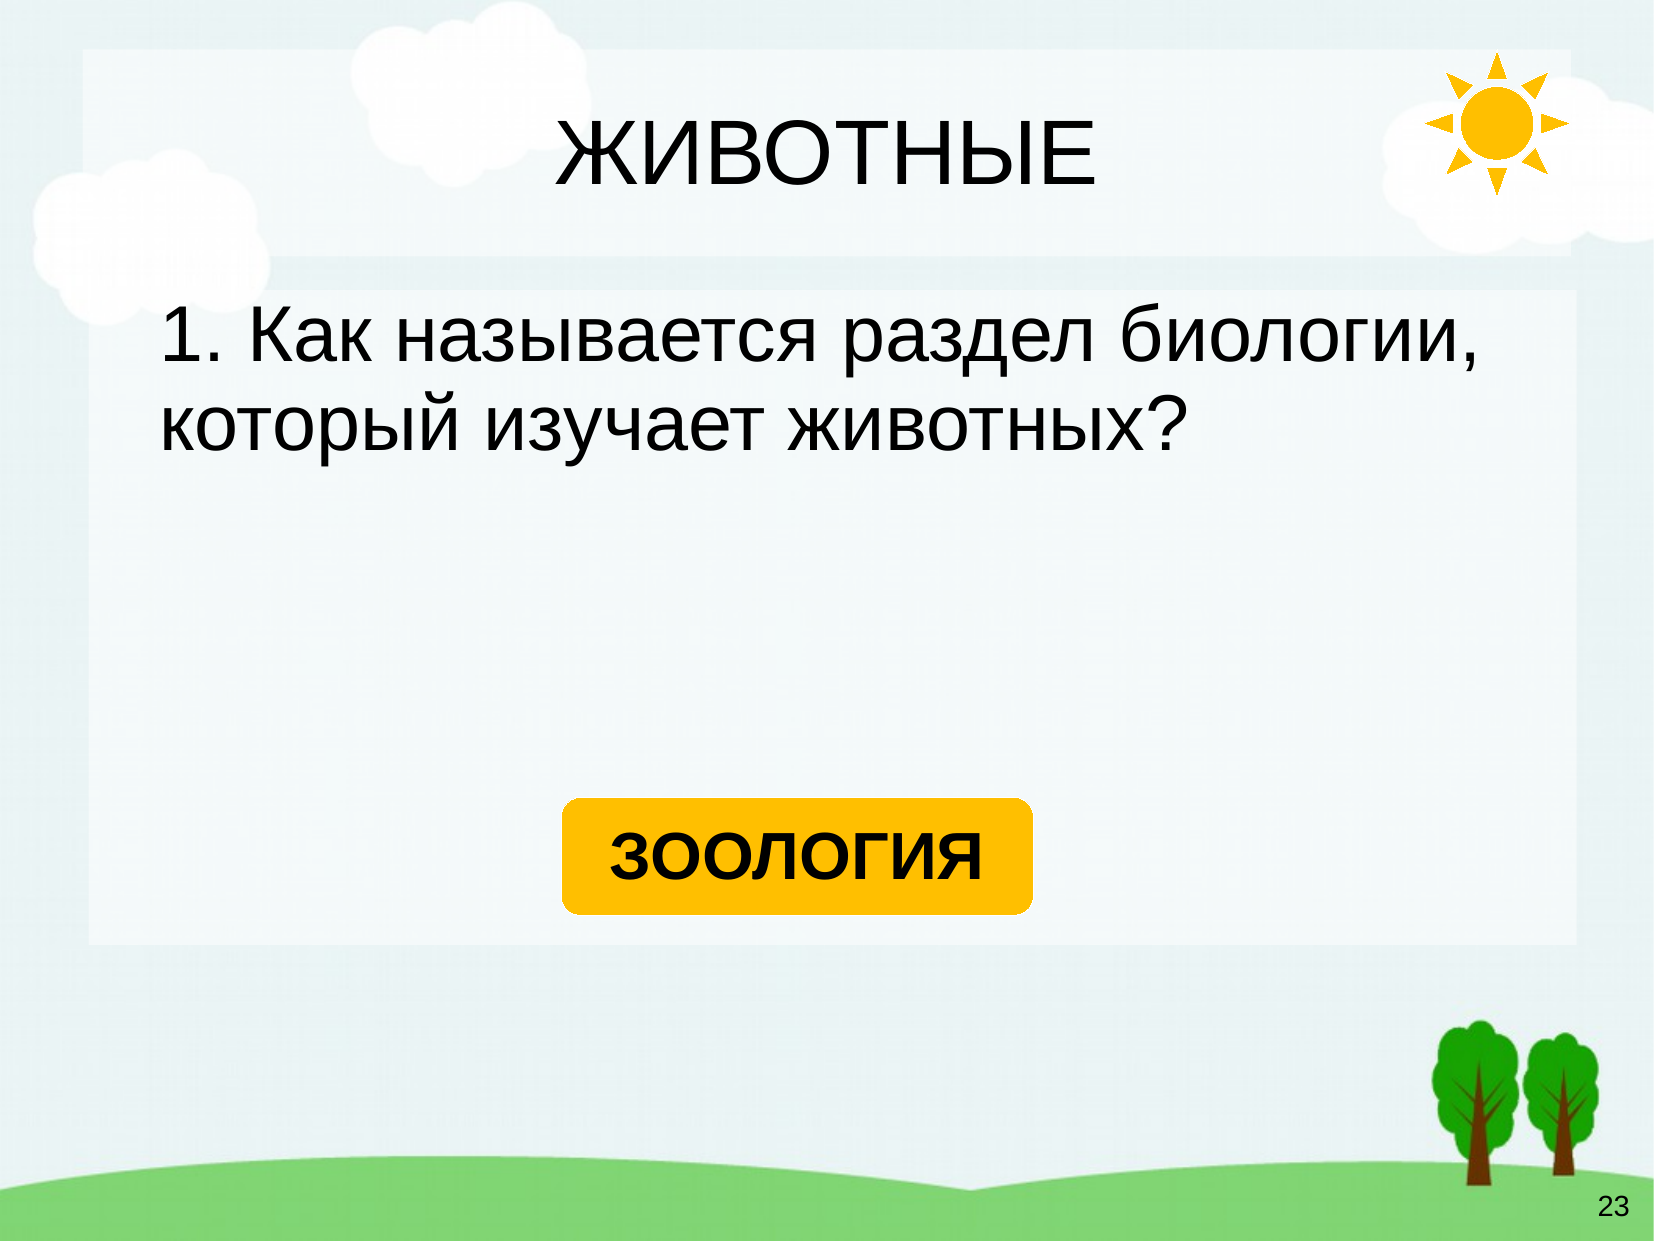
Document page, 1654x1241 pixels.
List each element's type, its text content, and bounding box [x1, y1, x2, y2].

picture [0, 0, 1654, 1241]
text_box [1520, 146, 1550, 176]
text_box [1486, 49, 1508, 80]
text_box [1520, 71, 1550, 100]
text_box [1486, 167, 1508, 198]
list 1. Как называется раздел биологии, который изучает животных? [88, 290, 1577, 945]
text_box ЗООЛОГИЯ [561, 797, 1034, 916]
title ЖИВОТНЫЕ [82, 49, 1571, 257]
text_box [1423, 112, 1454, 134]
text_box [1444, 71, 1474, 100]
text_box [1460, 86, 1535, 161]
text_box [1444, 146, 1474, 176]
text_box [1540, 112, 1571, 134]
